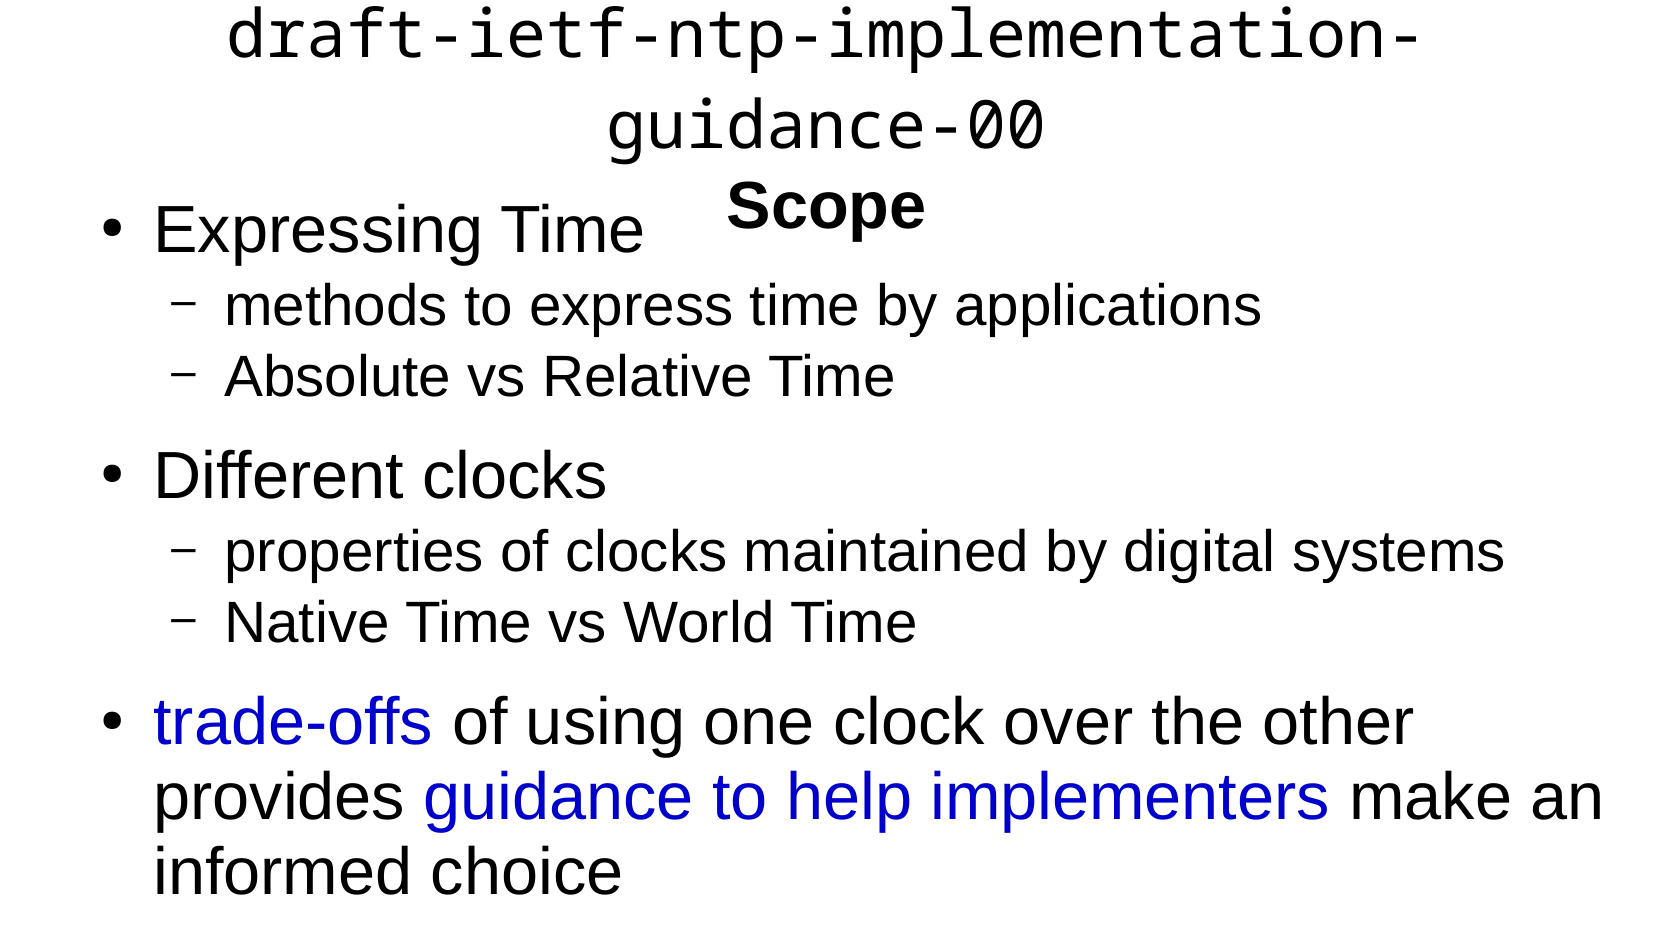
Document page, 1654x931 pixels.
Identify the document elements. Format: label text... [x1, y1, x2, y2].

title draft-ietf-ntp-implementation-guidance-00 Scope [82, 37, 1571, 192]
list Expressing Time methods to express time by applications Absolute vs Relative Time Different clocks properties of clocks maintained by digital systems Native Time vs World Time trade-offs of using one clock over the other provides guidance to help implementers make an informed choice [82, 192, 1654, 931]
